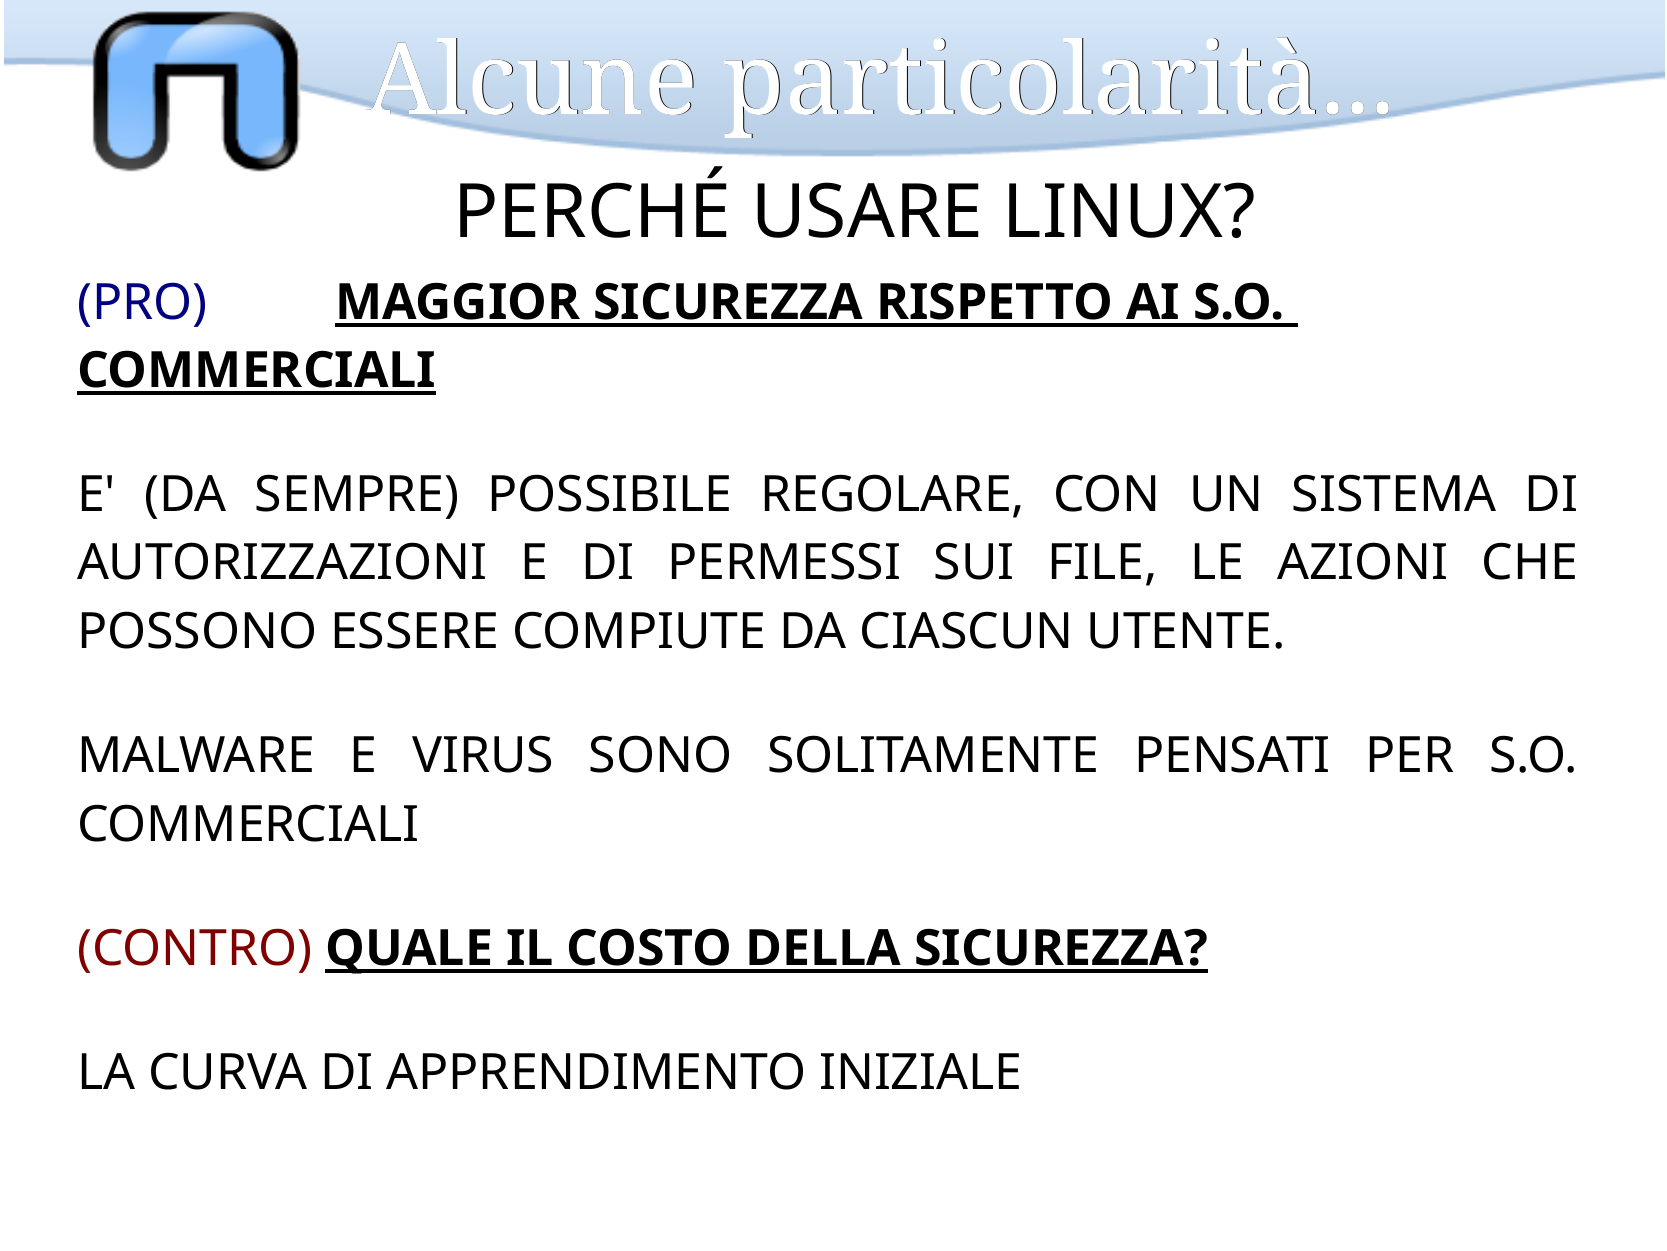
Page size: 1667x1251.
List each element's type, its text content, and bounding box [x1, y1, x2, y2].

list (PRO) MAGGIOR SICUREZZA RISPETTO AI S.O. COMMERCIALI E' (DA SEMPRE) POSSIBILE REGOLARE, CON UN SISTEMA DI AUTORIZZAZIONI E DI PERMESSI SUI FILE, LE AZIONI CHE POSSONO ESSERE COMPIUTE DA CIASCUN UTENTE. MALWARE E VIRUS SONO SOLITAMENTE PENSATI PER S.O. COMMERCIALI (CONTRO) QUALE IL COSTO DELLA SICUREZZA? LA CURVA DI APPRENDIMENTO INIZIALE [77, 265, 1579, 1251]
picture [1459, 0, 1667, 1251]
text_box Alcune particolarità... [351, 0, 1459, 143]
title PERCHÉ USARE LINUX? [184, 75, 1526, 265]
picture [0, 0, 351, 1251]
